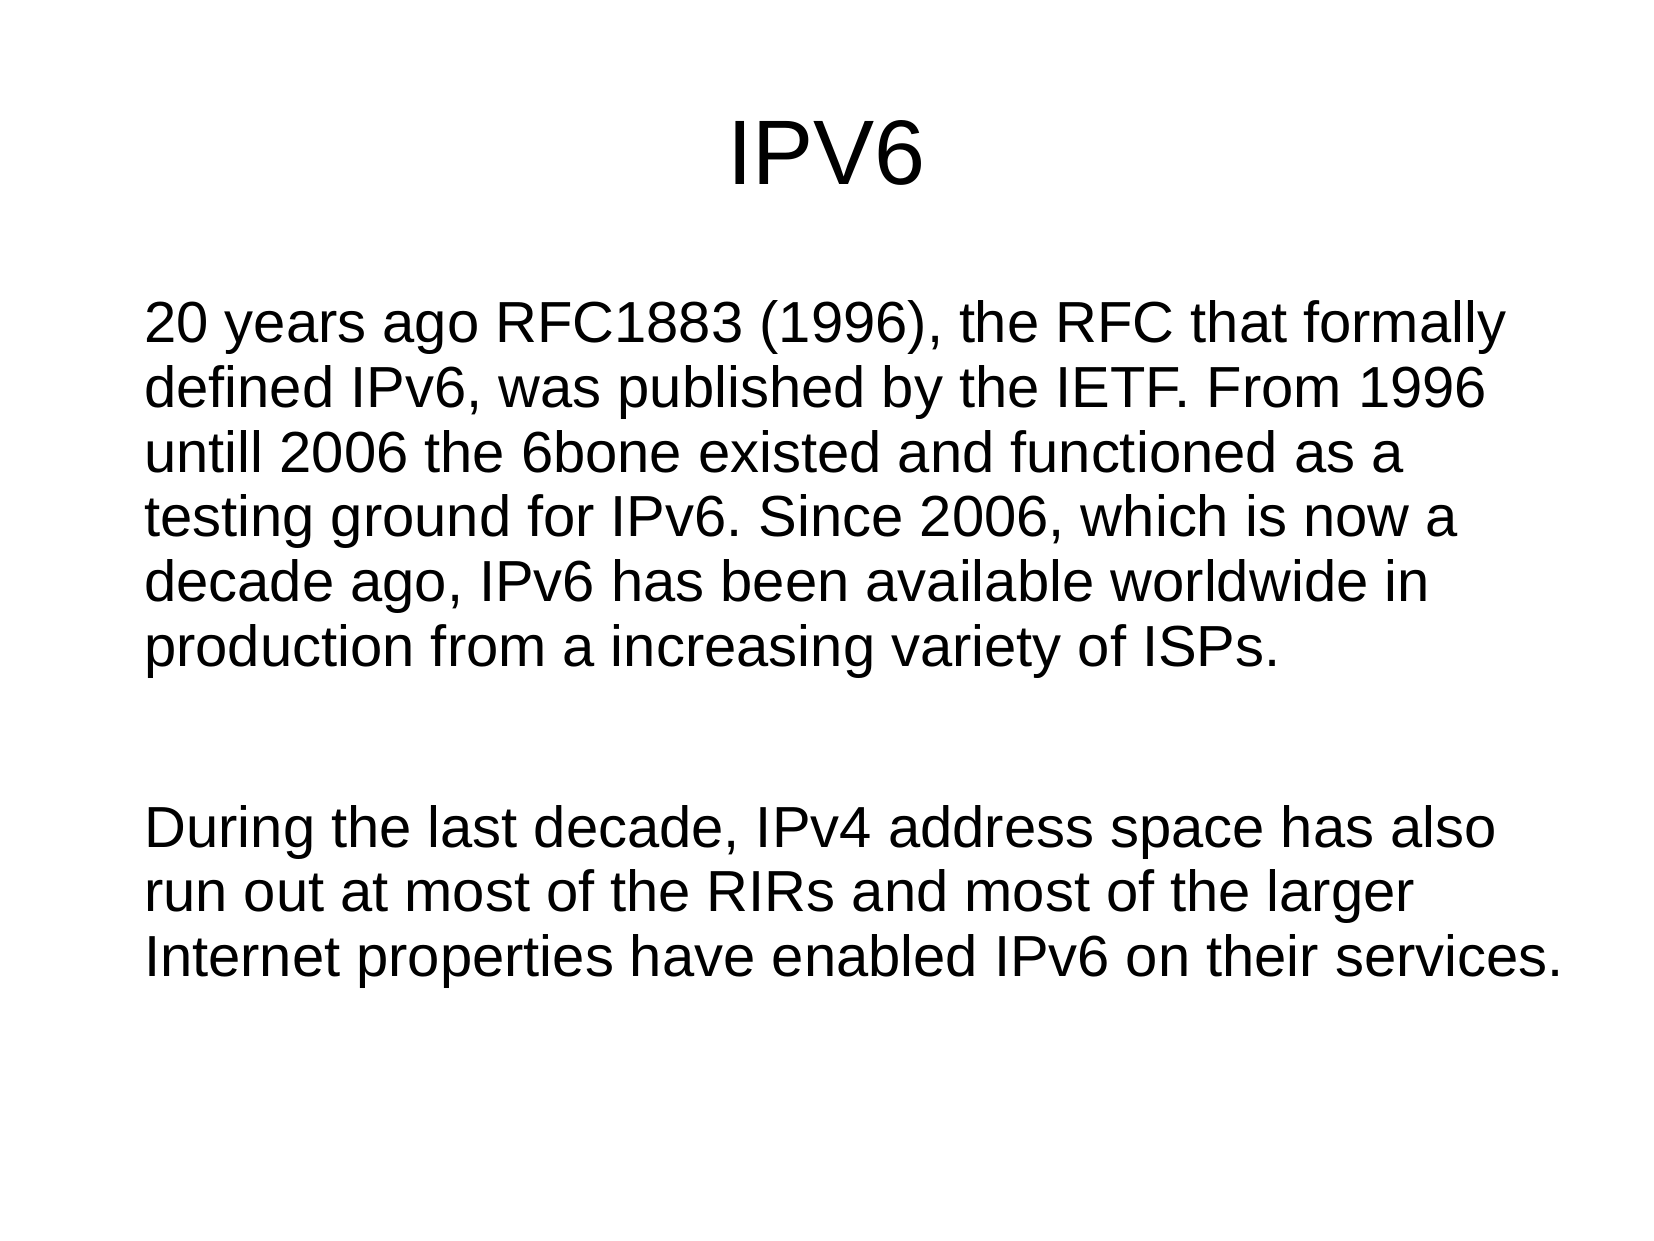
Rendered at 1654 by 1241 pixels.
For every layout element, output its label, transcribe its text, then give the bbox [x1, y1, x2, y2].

title IPV6 [82, 49, 1571, 257]
list 20 years ago RFC1883 (1996), the RFC that formally defined IPv6, was published by the IETF. From 1996 untill 2006 the 6bone existed and functioned as a testing ground for IPv6. Since 2006, which is now a decade ago, IPv6 has been available worldwide in production from a increasing variety of ISPs. During the last decade, IPv4 address space has also run out at most of the RIRs and most of the larger Internet properties have enabled IPv6 on their services. [82, 290, 1571, 1010]
